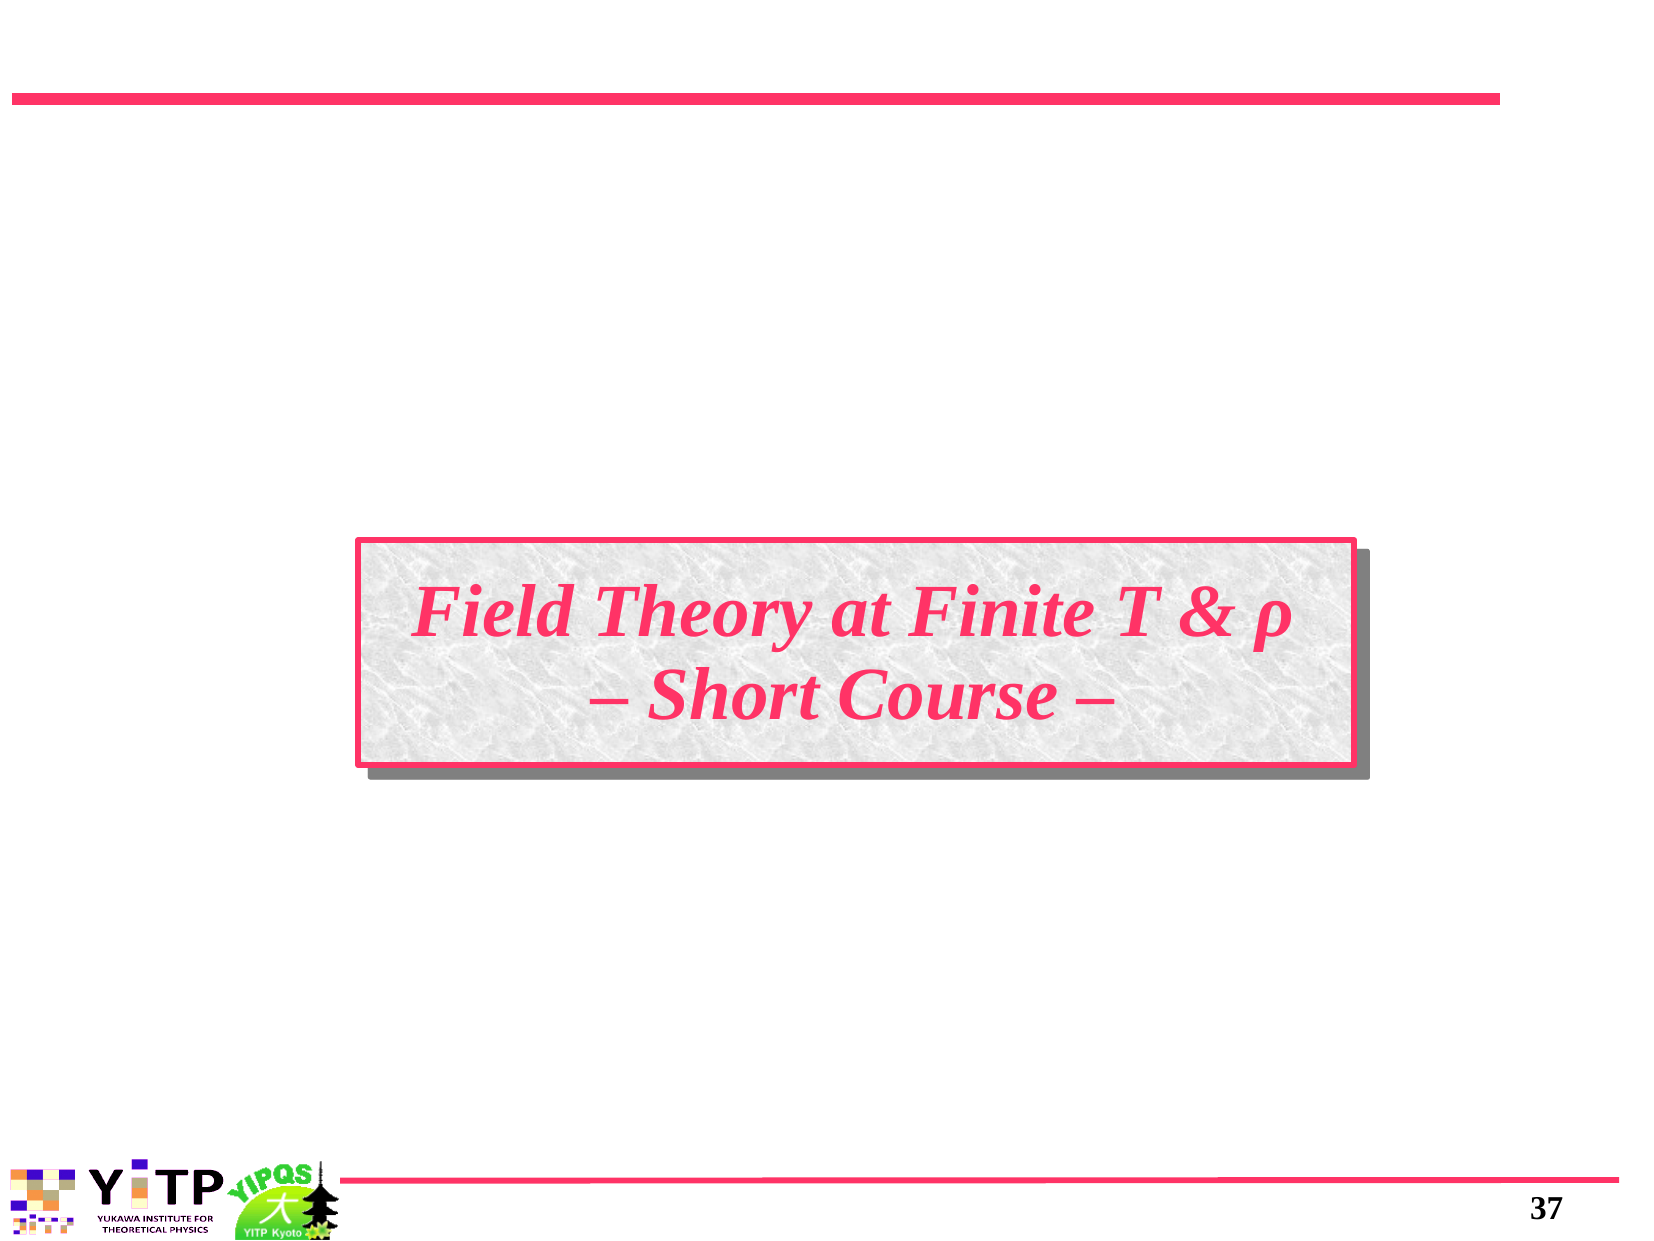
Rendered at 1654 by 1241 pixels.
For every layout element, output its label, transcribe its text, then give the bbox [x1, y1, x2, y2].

picture [0, 1154, 340, 1241]
text_box Field Theory at Finite T & ρ – Short Course – [358, 540, 1355, 766]
